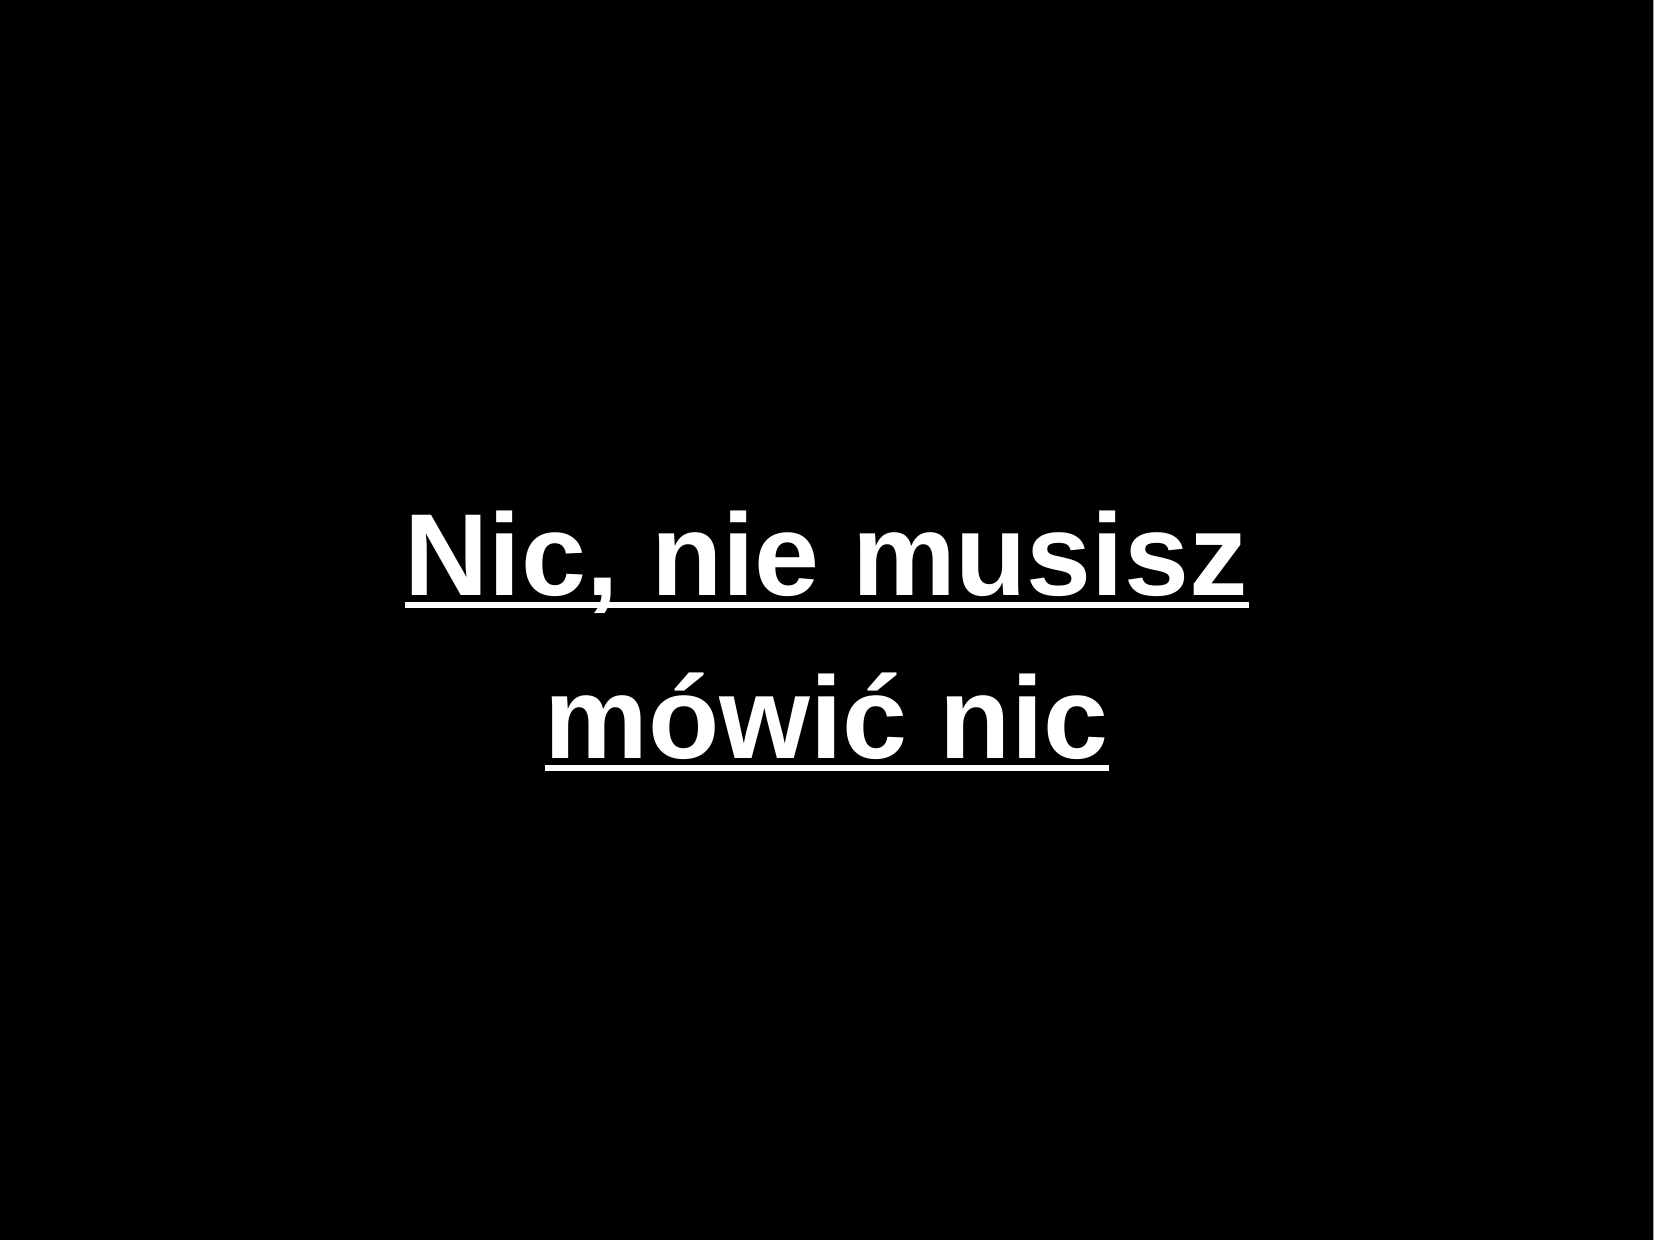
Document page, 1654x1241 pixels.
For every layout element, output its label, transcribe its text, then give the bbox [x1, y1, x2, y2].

subtitle Nic, nie musisz mówić nic [0, 0, 1654, 1241]
